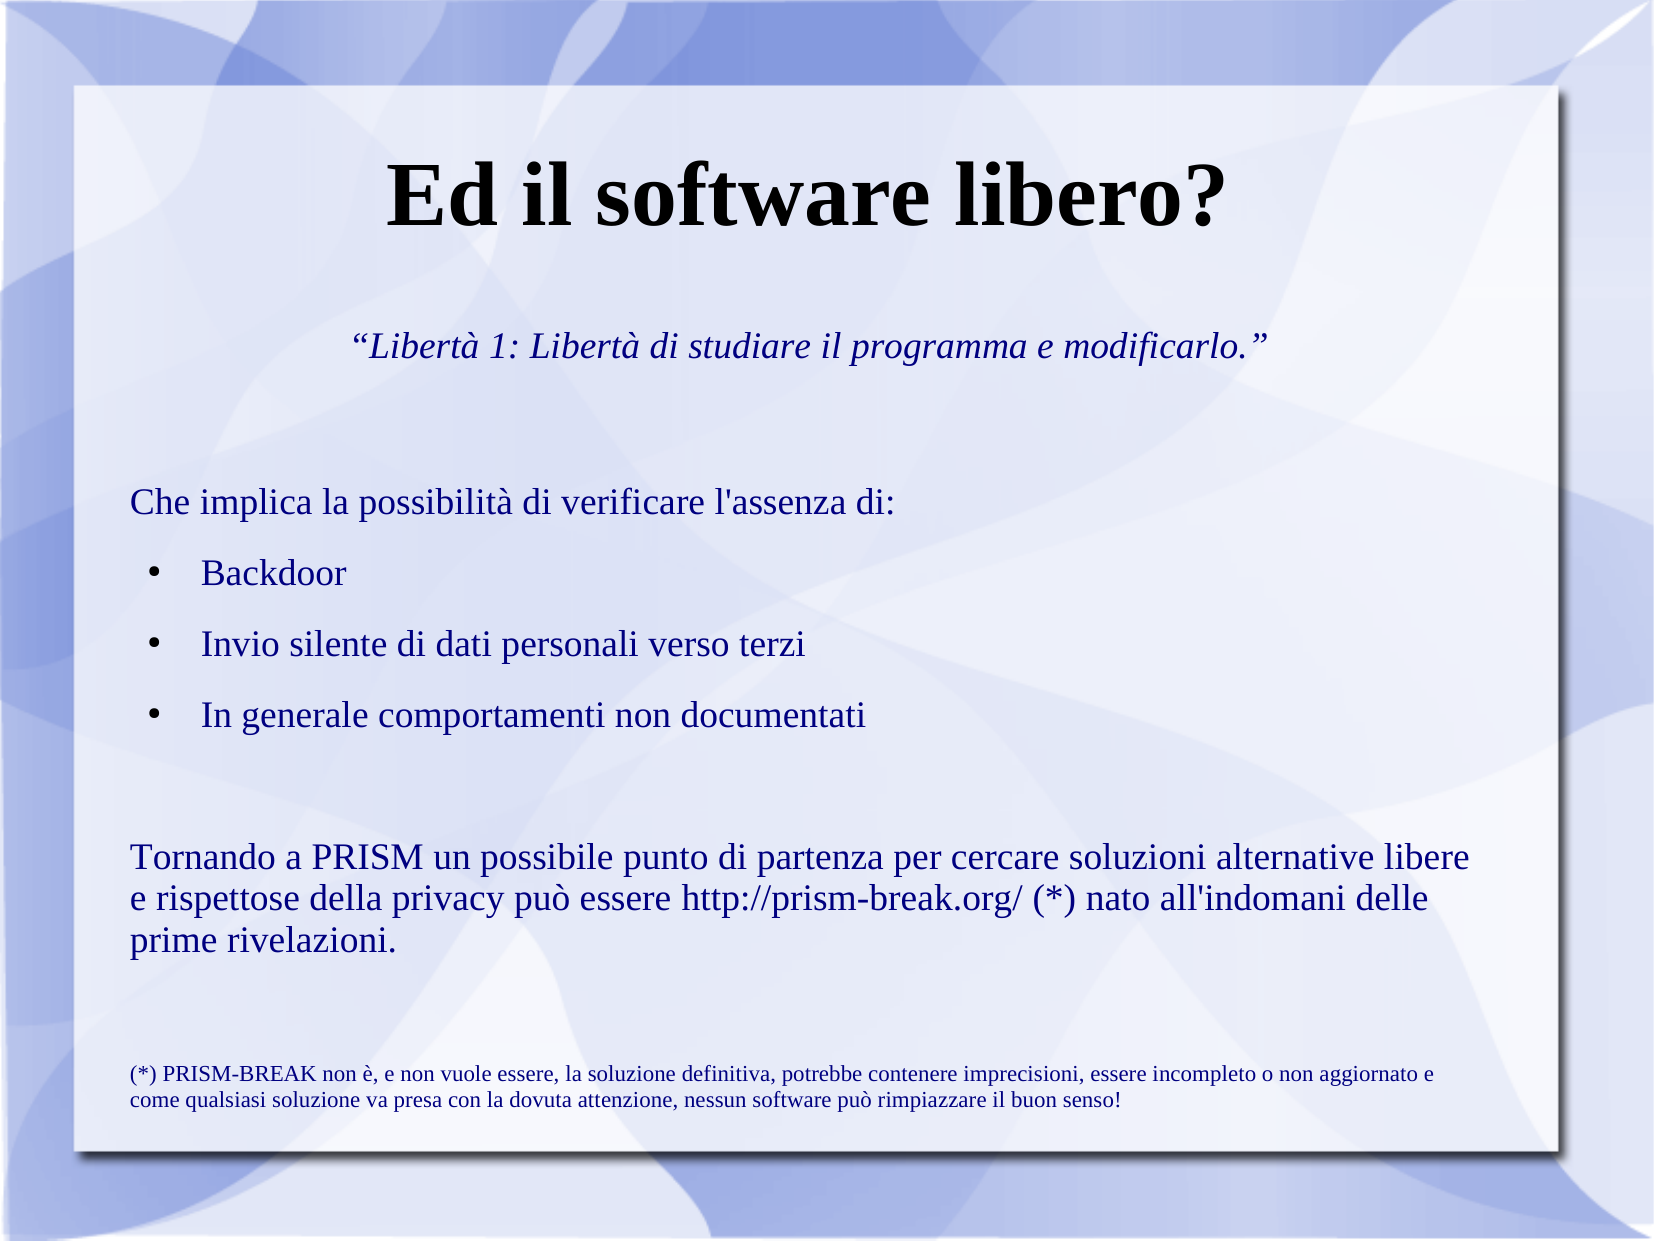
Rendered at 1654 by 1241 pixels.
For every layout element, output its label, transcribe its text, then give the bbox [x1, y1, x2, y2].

title Ed il software libero? [82, 90, 1536, 298]
list “Libertà 1: Libertà di studiare il programma e modificarlo.” Che implica la possibilità di verificare l'assenza di: Backdoor Invio silente di dati personali verso terzi In generale comportamenti non documentati Tornando a PRISM un possibile punto di partenza per cercare soluzioni alternative libere e rispettose della privacy può essere http://prism-break.org/ (*) nato all'indomani delle prime rivelazioni. (*) PRISM-BREAK non è, e non vuole essere, la soluzione definitiva, potrebbe contenere imprecisioni, essere incompleto o non aggiornato e come qualsiasi soluzione va presa con la dovuta attenzione, nessun software può rimpiazzare il buon senso! [129, 324, 1489, 1113]
picture [0, 0, 1654, 1241]
